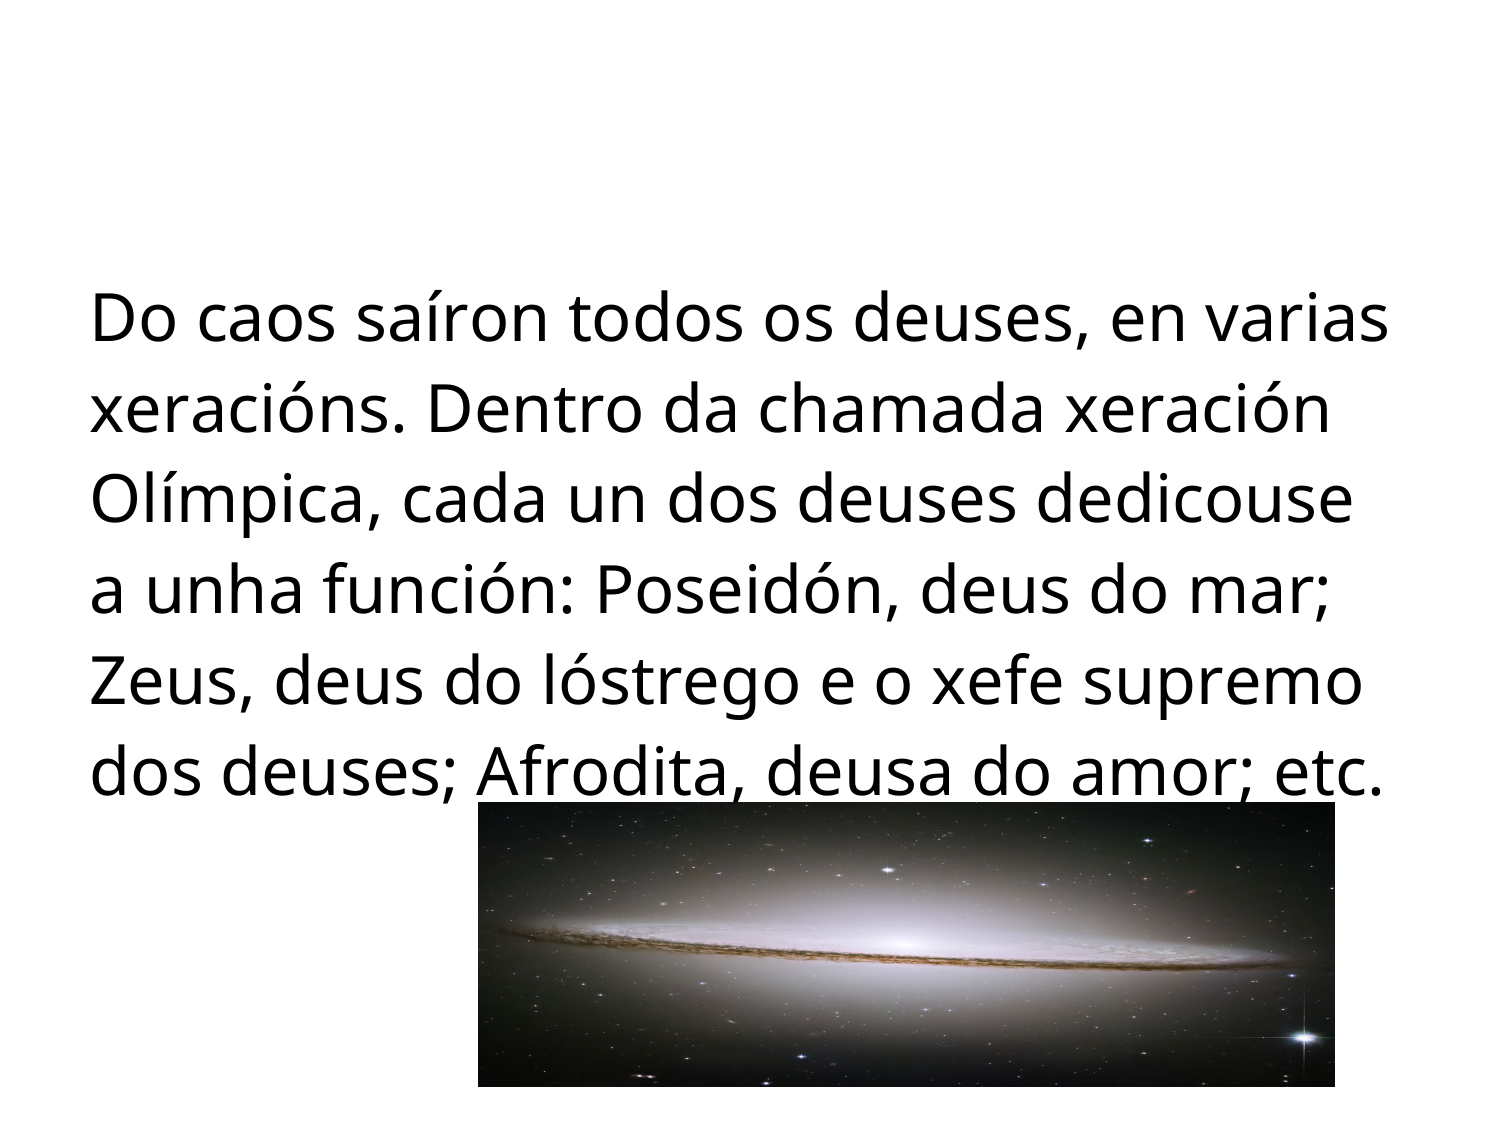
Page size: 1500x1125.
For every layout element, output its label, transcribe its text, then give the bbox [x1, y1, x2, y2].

list Do caos saíron todos os deuses, en varias xeracións. Dentro da chamada xeración Olímpica, cada un dos deuses dedicouse a unha función: Poseidón, deus do mar; Zeus, deus do lóstrego e o xefe supremo dos deuses; Afrodita, deusa do amor; etc. [75, 262, 1426, 643]
picture [478, 802, 1335, 1087]
